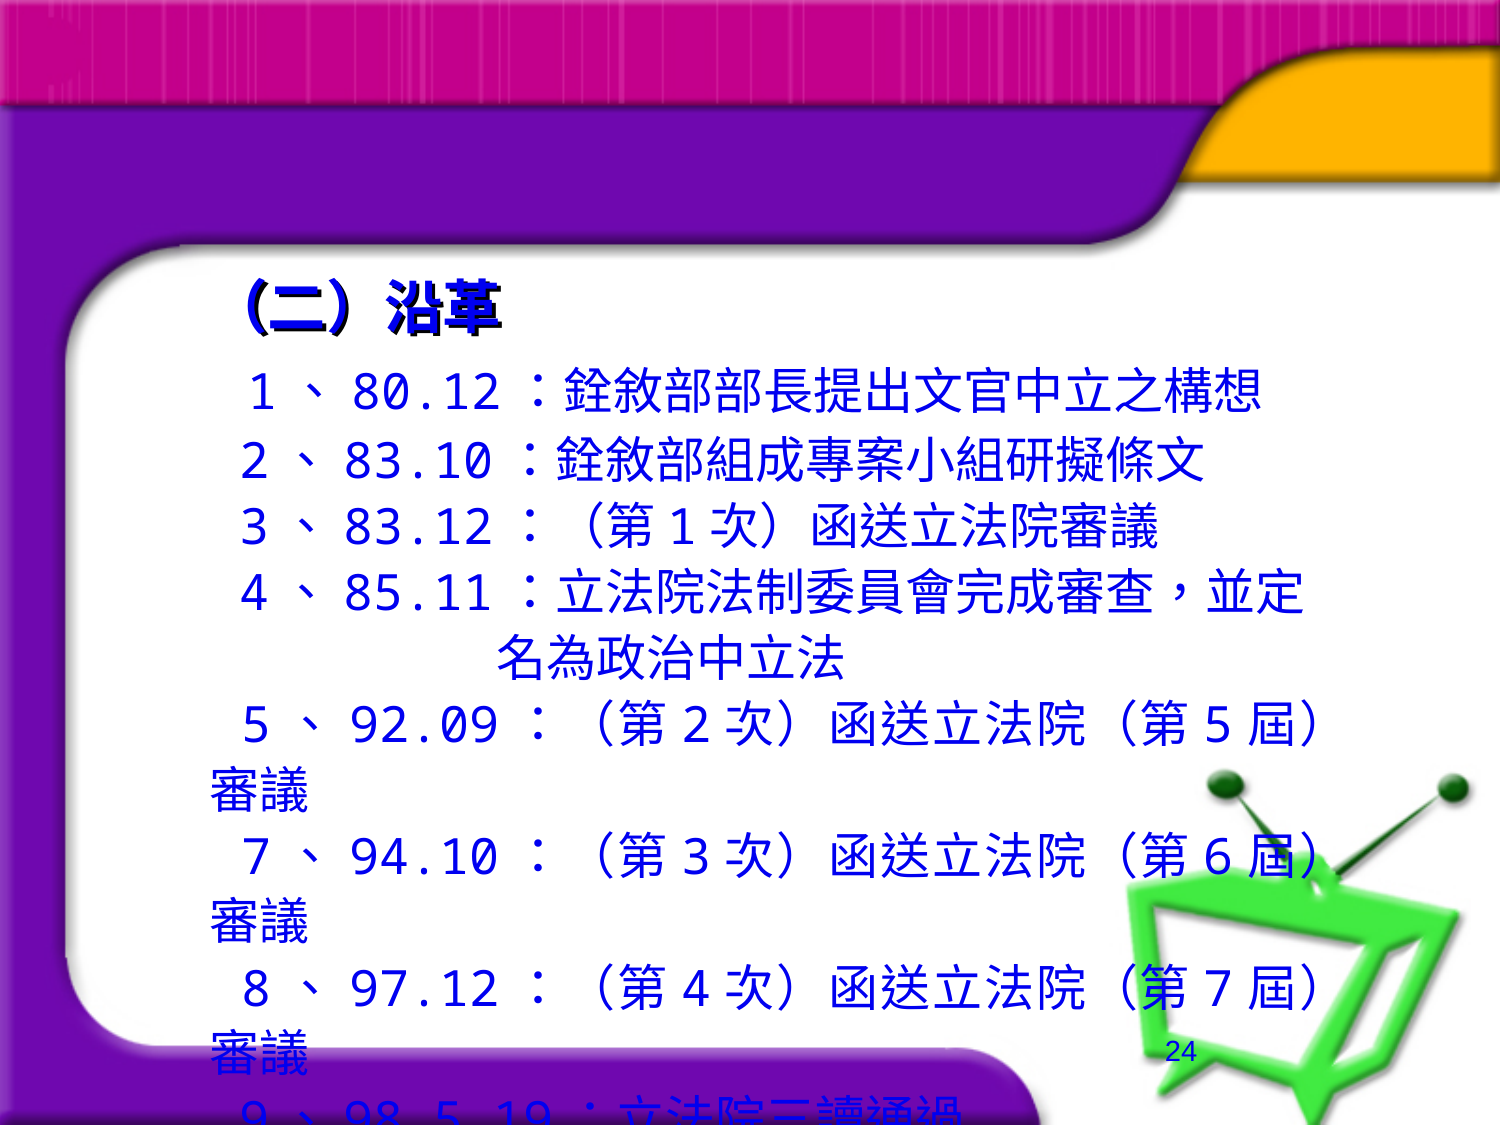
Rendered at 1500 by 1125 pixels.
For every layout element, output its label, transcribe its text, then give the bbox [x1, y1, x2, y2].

text_box [1149, 1025, 1463, 1101]
text_box （二）沿革 1、80.12：銓敘部部長提出文官中立之構想 2、83.10：銓敘部組成專案小組研擬條文 3、83.12：（第1次）函送立法院審議 4、85.11：立法院法制委員會完成審查，並定 名為政治中立法 5、92.09：（第2次）函送立法院（第5屆）審議 7、94.10：（第3次）函送立法院（第6屆）審議 8、97.12：（第4次）函送立法院（第7屆）審議 9、98.5.19：立法院三讀通過 10、98.6.10：總統公布施行 [194, 255, 1365, 1024]
text_box [150, 62, 1388, 234]
